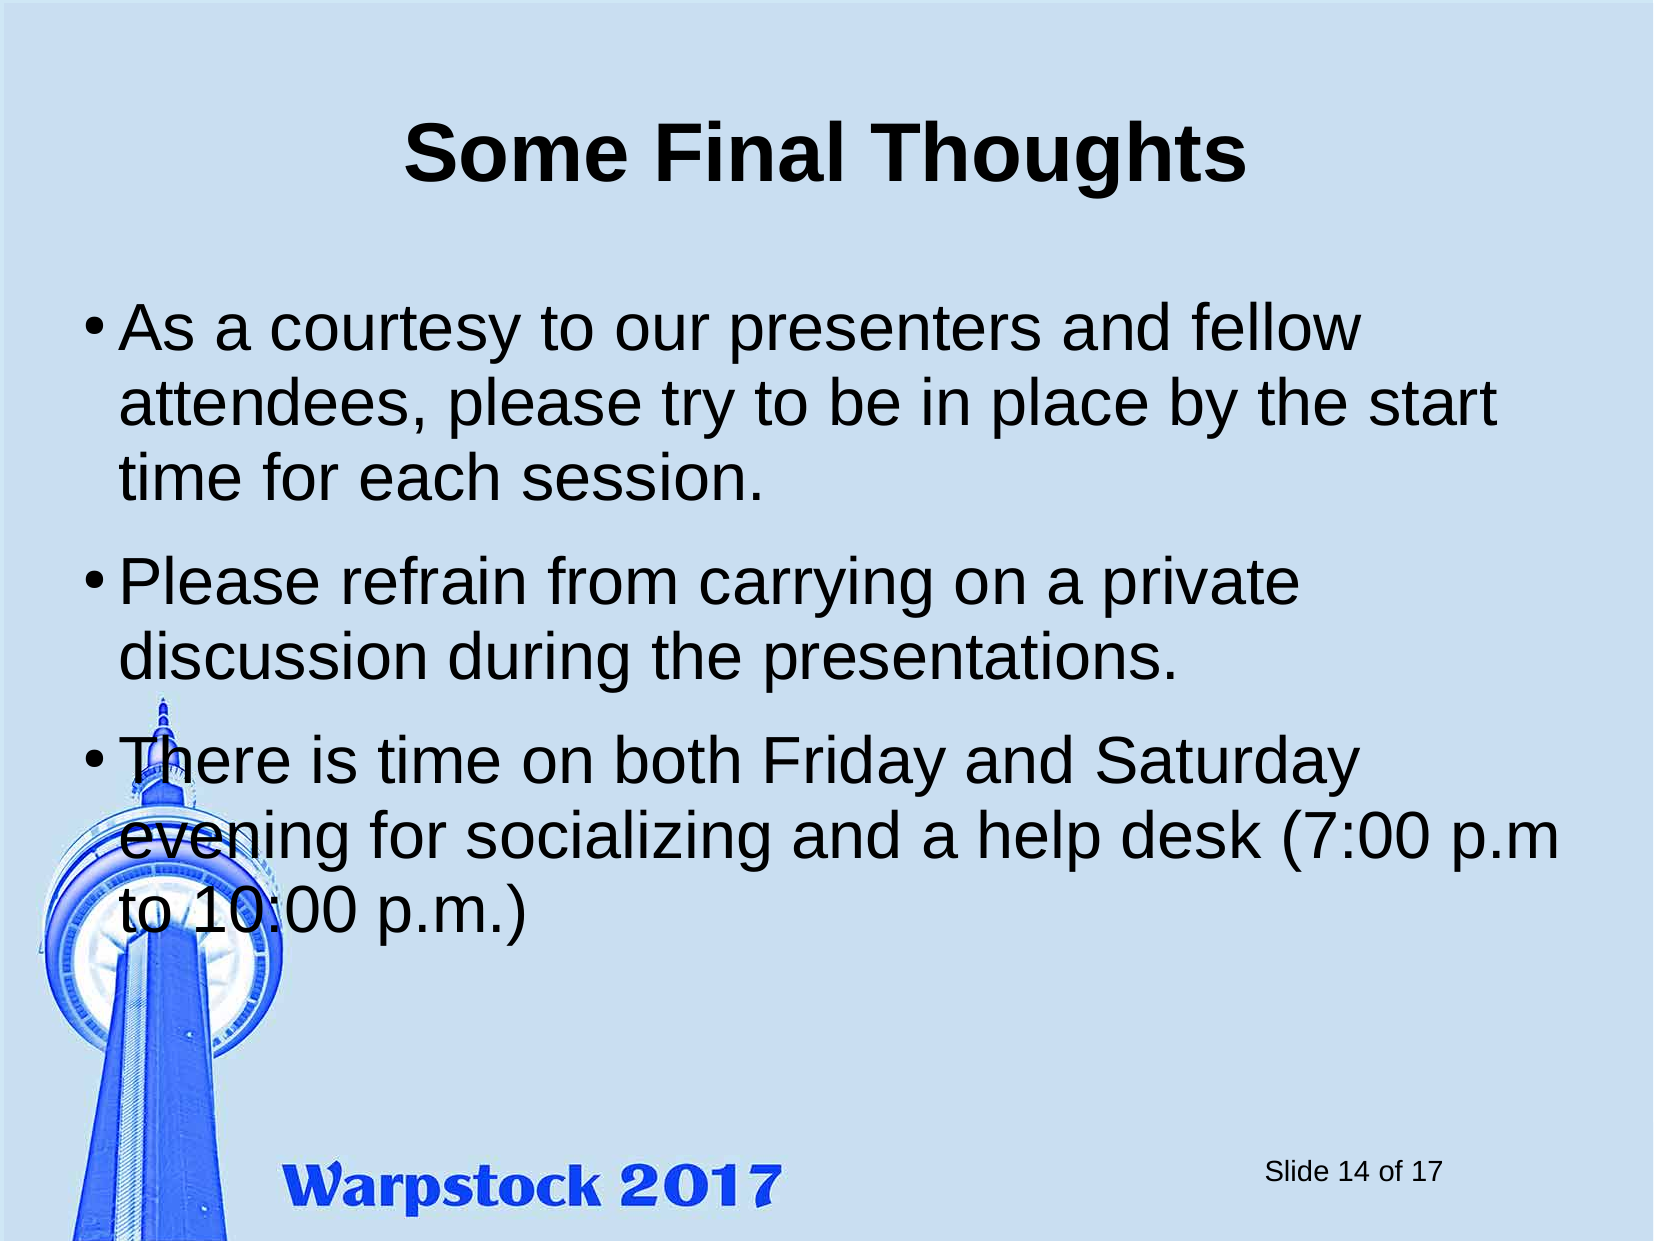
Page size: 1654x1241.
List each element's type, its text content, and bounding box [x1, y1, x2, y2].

list As a courtesy to our presenters and fellow attendees, please try to be in place by the start time for each session. Please refrain from carrying on a private discussion during the presentations. There is time on both Friday and Saturday evening for socializing and a help desk (7:00 p.m to 10:00 p.m.) [82, 290, 1571, 1052]
title Some Final Thoughts [82, 49, 1571, 257]
picture [4, 3, 1654, 1241]
